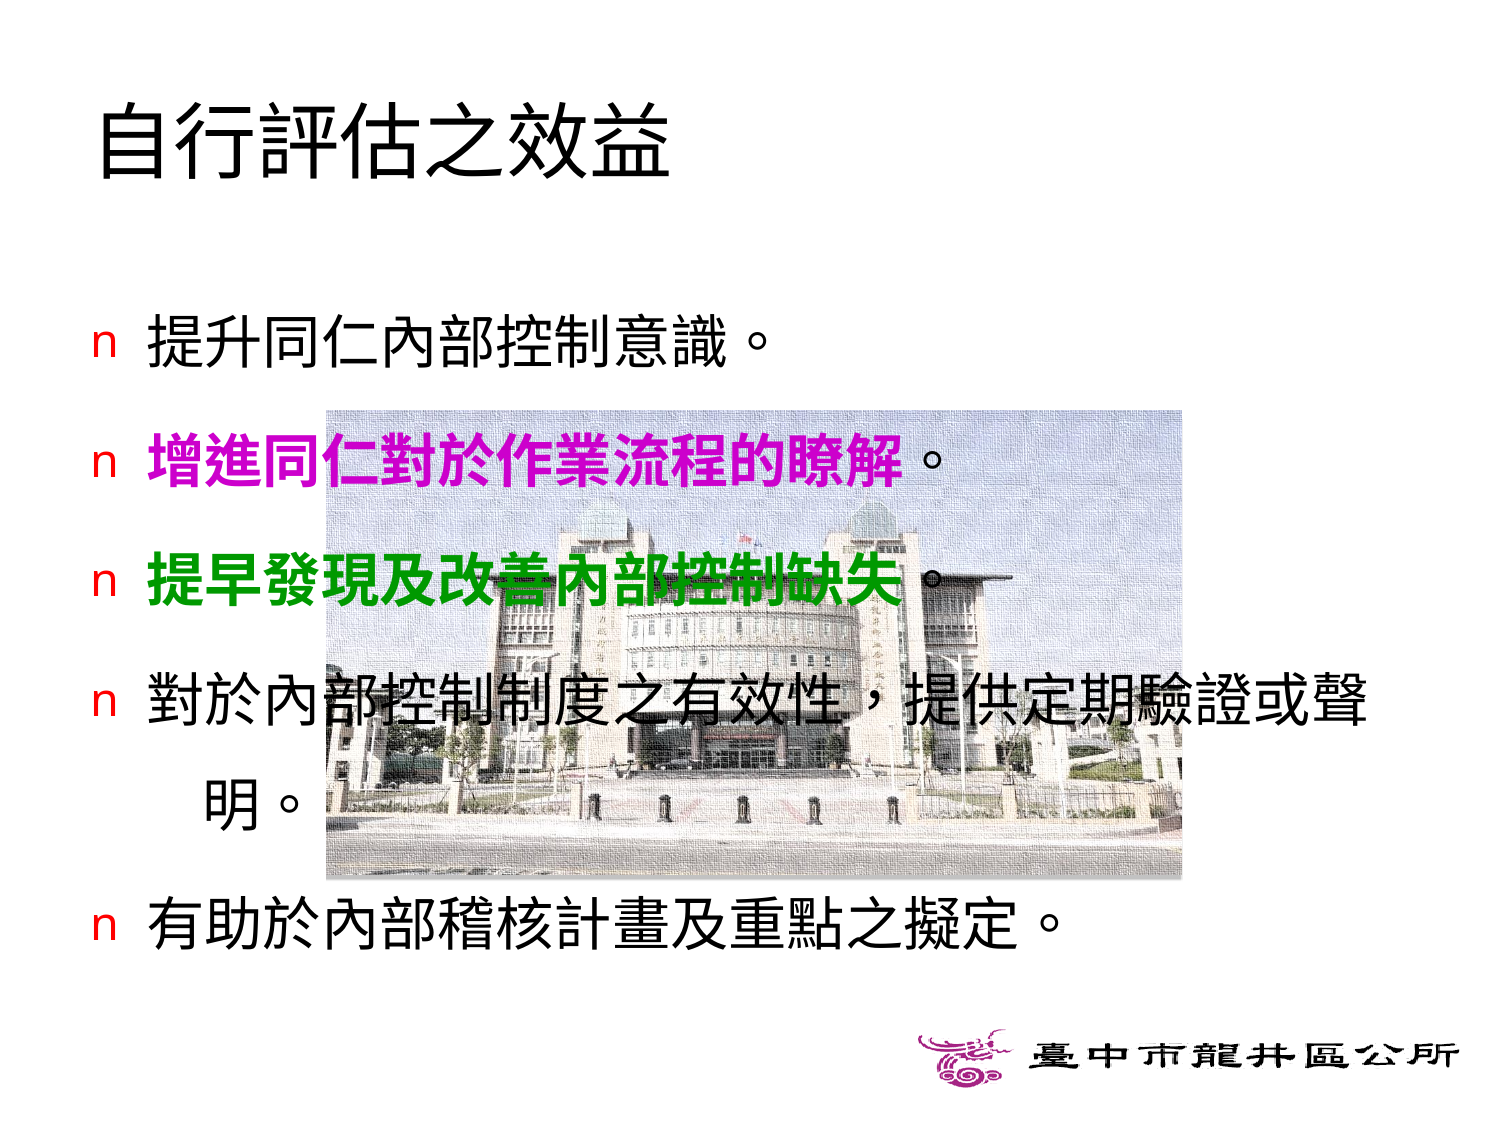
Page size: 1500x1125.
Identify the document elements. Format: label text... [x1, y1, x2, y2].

list 提升同仁內部控制意識。 增進同仁對於作業流程的瞭解。 提早發現及改善內部控制缺失。 對於內部控制制度之有效性，提供定期驗證或聲明。 有助於內部稽核計畫及重點之擬定。 [75, 262, 1426, 1005]
title 自行評估之效益 [75, 45, 1426, 233]
